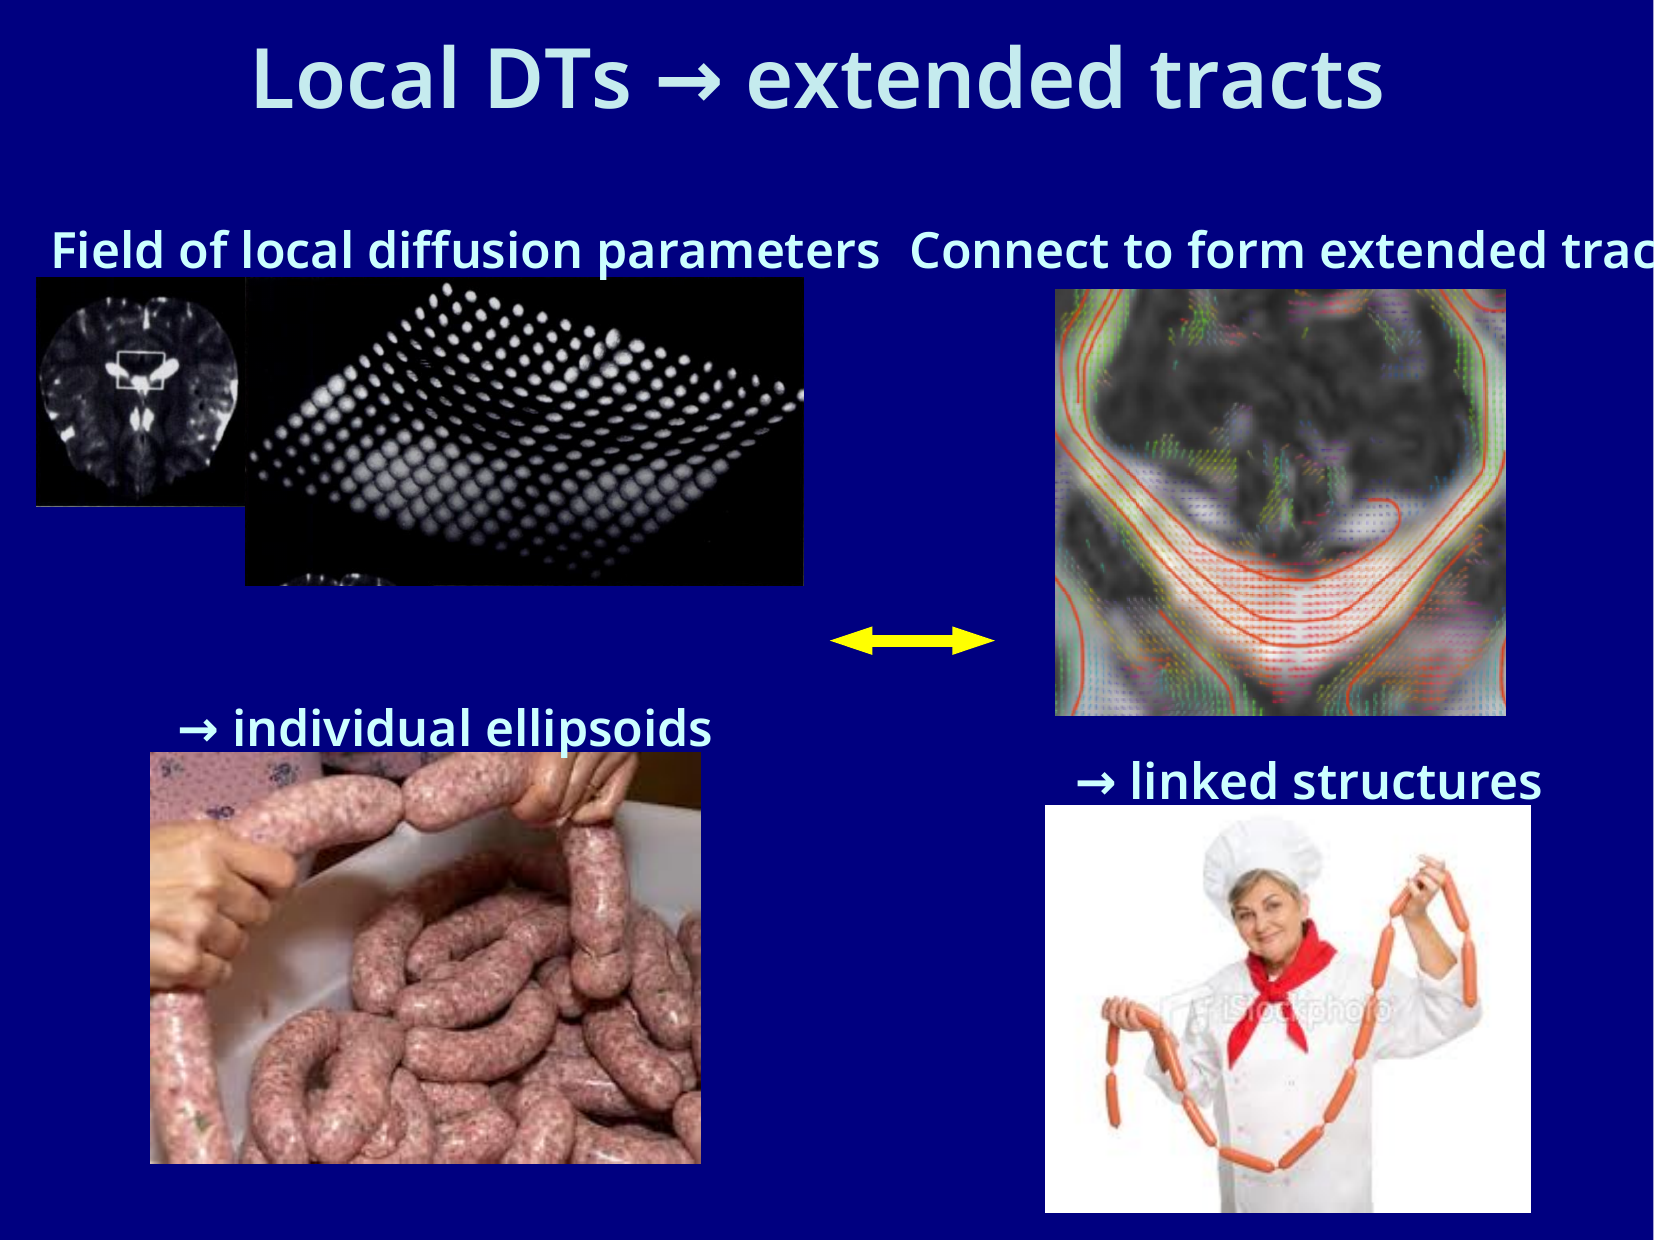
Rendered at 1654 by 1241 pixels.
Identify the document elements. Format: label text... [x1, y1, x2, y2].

text_box Field of local diffusion parameters [35, 207, 894, 290]
picture [36, 290, 804, 586]
picture [1055, 289, 1506, 716]
text_box → individual ellipsoids [162, 685, 822, 768]
picture [150, 752, 701, 1164]
text_box → linked structures [1059, 738, 1636, 822]
text_box Connect to form extended tracts [894, 207, 1654, 290]
picture [1045, 805, 1531, 1213]
title Local DTs → extended tracts [0, 12, 1636, 139]
